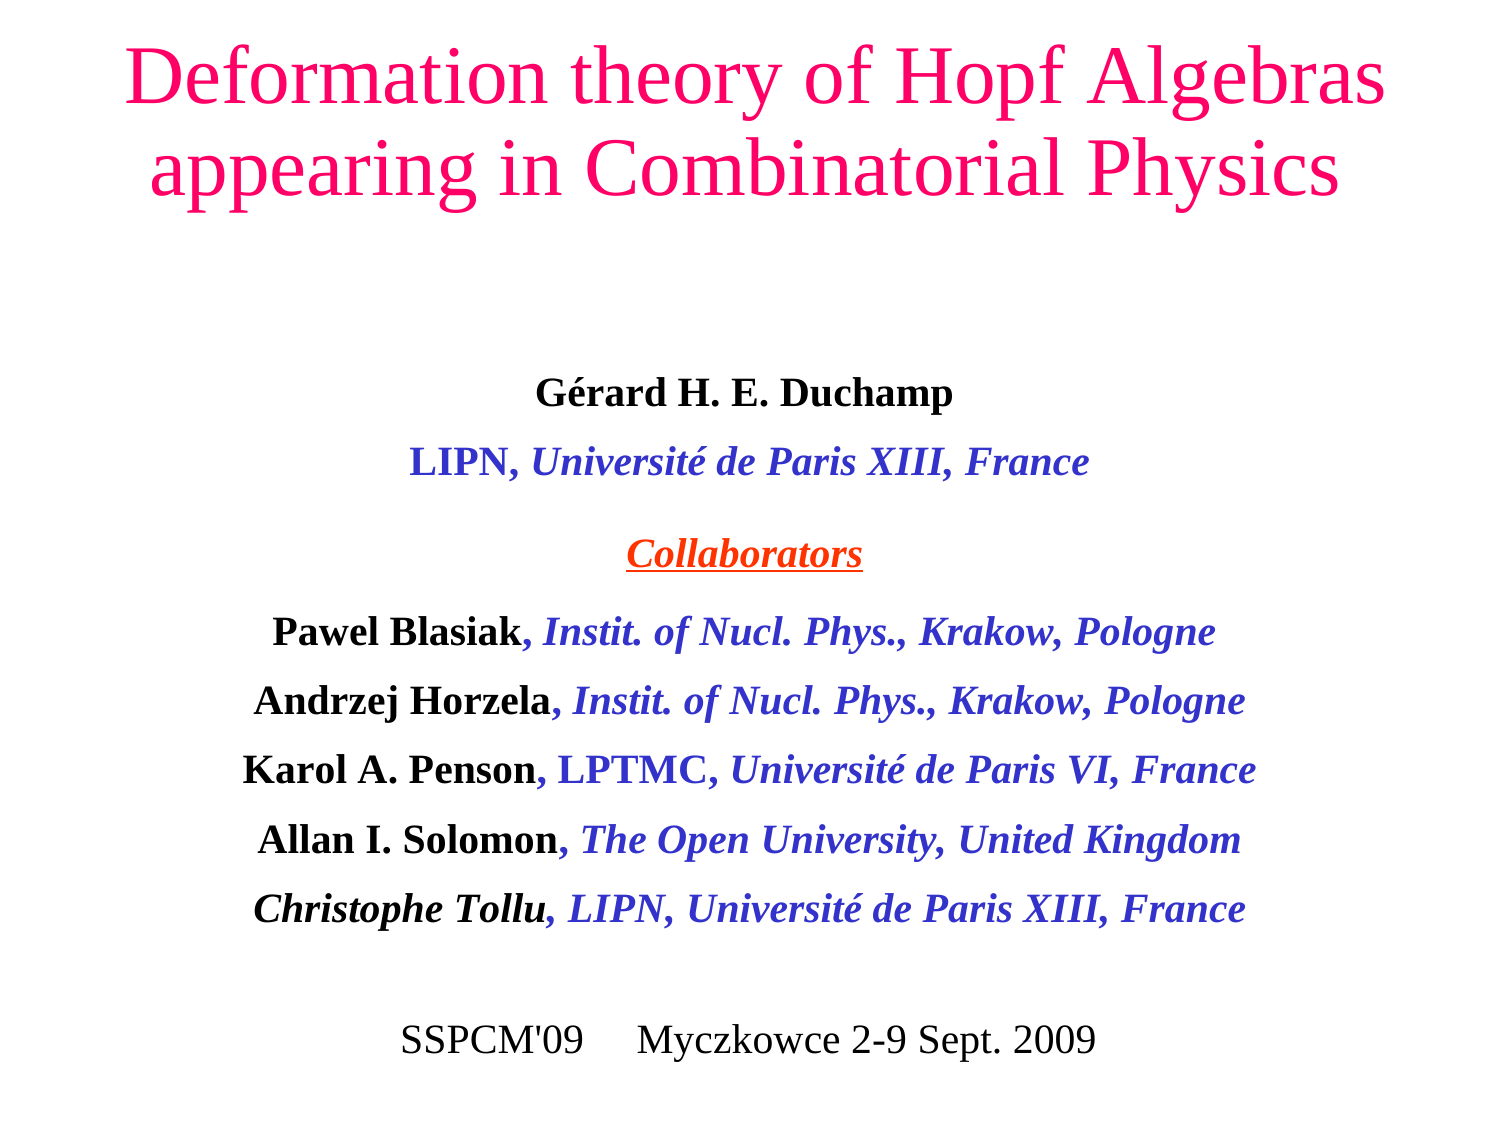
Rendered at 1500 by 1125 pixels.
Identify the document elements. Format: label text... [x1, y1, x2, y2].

text_box Gérard H. E. Duchamp LIPN, Université de Paris XIII, France Collaborators Pawel Blasiak, Instit. of Nucl. Phys., Krakow, Pologne Andrzej Horzela, Instit. of Nucl. Phys., Krakow, Pologne Karol A. Penson, LPTMC, Université de Paris VI, France Allan I. Solomon, The Open University, United Kingdom Christophe Tollu, LIPN, Université de Paris XIII, France [108, 337, 1392, 1009]
text_box SSPCM'09 Myczkowce 2-9 Sept. 2009 [106, 1009, 1392, 1081]
title Deformation theory of Hopf Algebras appearing in Combinatorial Physics [37, 2, 1476, 241]
